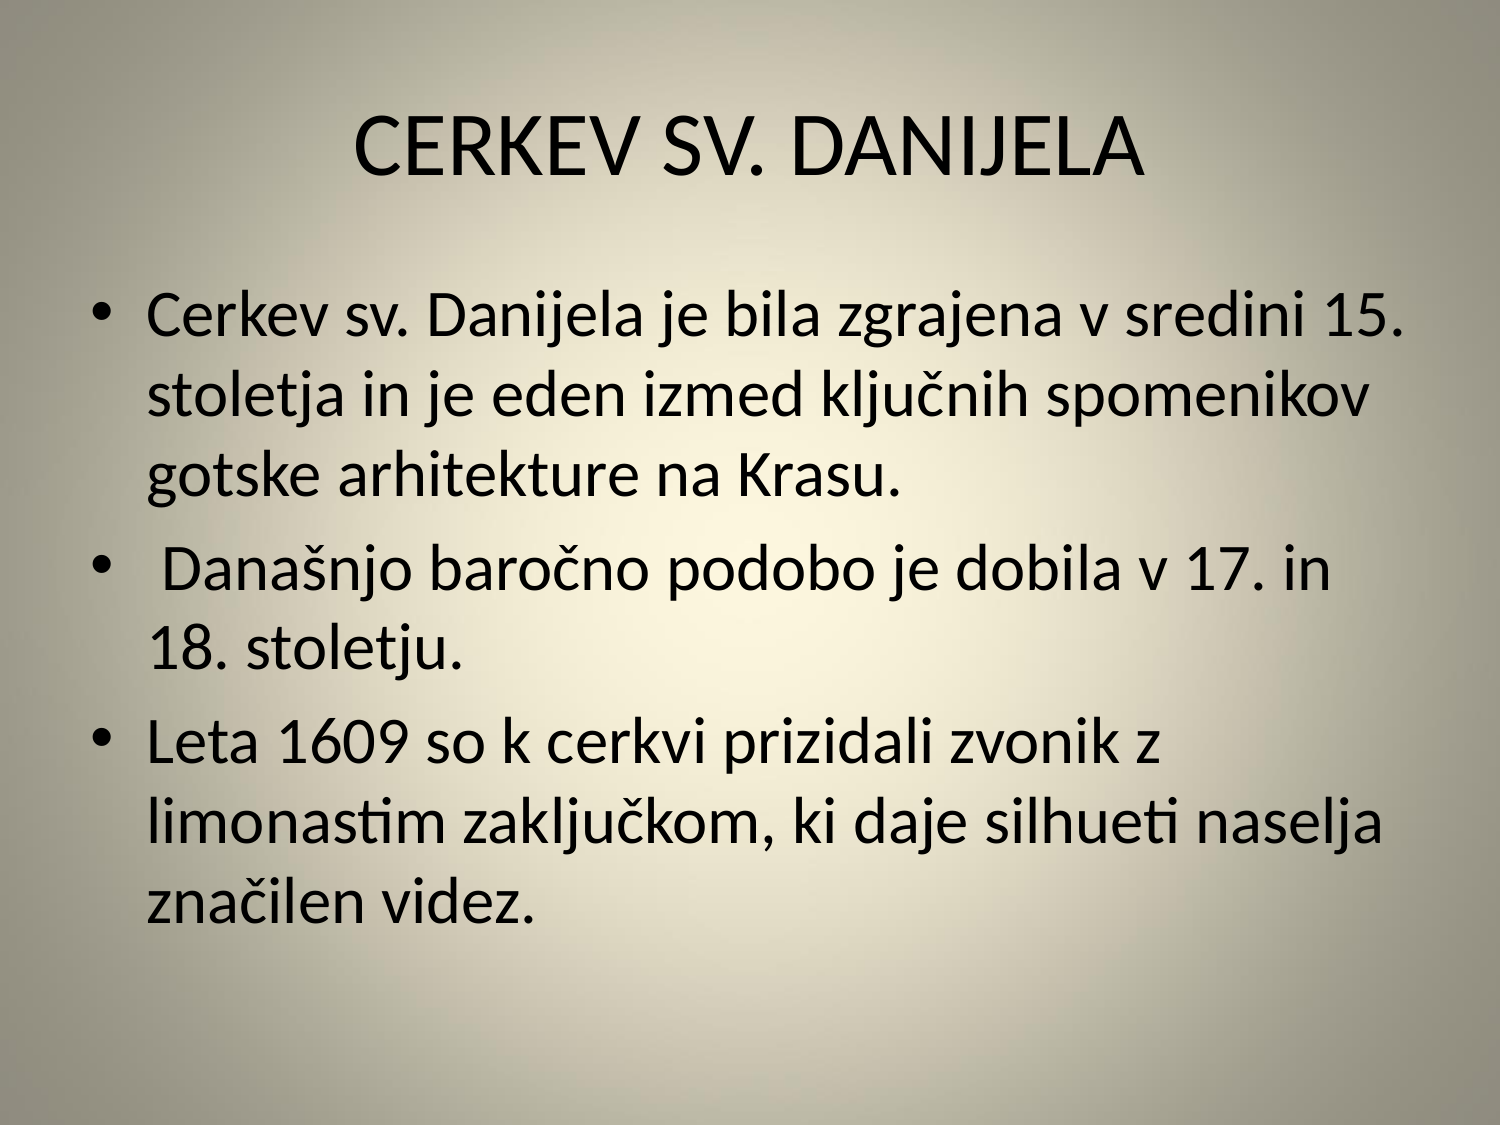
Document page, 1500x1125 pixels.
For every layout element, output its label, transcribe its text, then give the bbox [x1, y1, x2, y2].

list Cerkev sv. Danijela je bila zgrajena v sredini 15. stoletja in je eden izmed ključnih spomenikov gotske arhitekture na Krasu. Današnjo baročno podobo je dobila v 17. in 18. stoletju. Leta 1609 so k cerkvi prizidali zvonik z limonastim zaključkom, ki daje silhueti naselja značilen videz. [75, 262, 1425, 1005]
picture [0, 0, 1500, 1125]
title CERKEV SV. DANIJELA [75, 45, 1425, 233]
